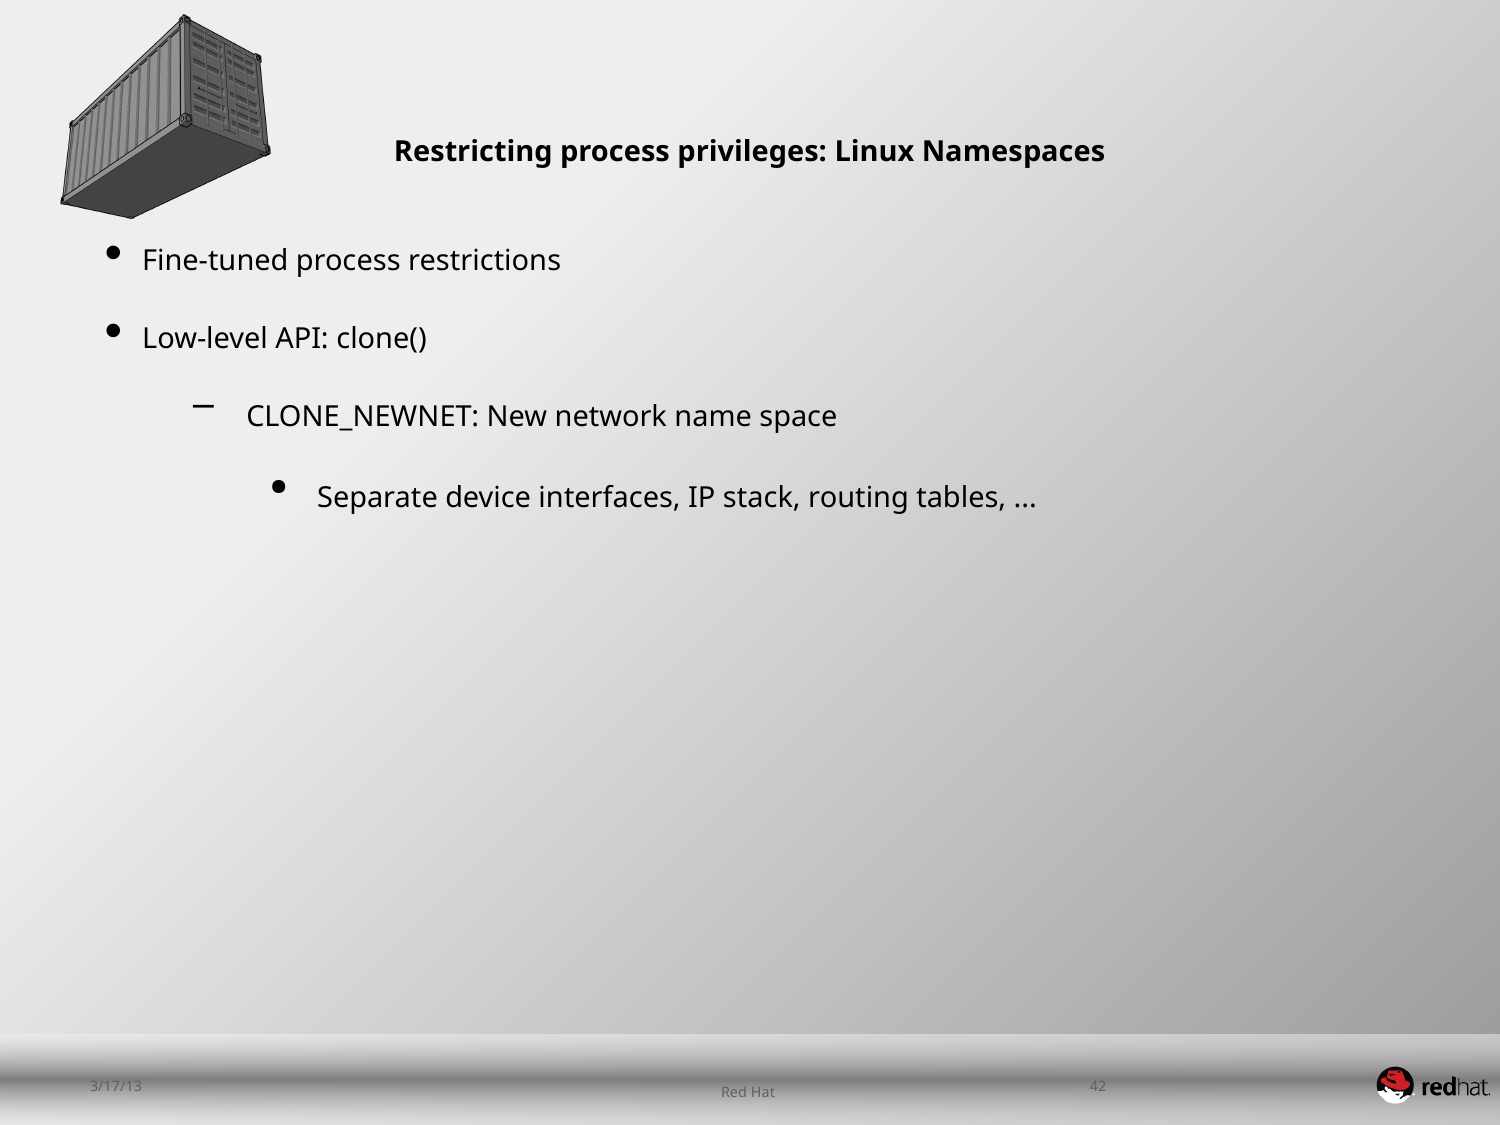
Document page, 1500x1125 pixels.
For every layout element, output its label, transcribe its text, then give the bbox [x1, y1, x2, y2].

footer Red Hat [300, 1065, 1200, 1110]
list Fine-tuned process restrictions Low-level API: clone() CLONE_NEWNET: New network name space Separate device interfaces, IP stack, routing tables, ... [74, 209, 1425, 1012]
picture [60, 14, 271, 219]
slide_number 3/17/13 [75, 1051, 425, 1112]
picture [1364, 1057, 1500, 1110]
slide_number <number> [1074, 1051, 1337, 1112]
title Restricting process privileges: Linux Namespaces [271, 22, 1426, 188]
